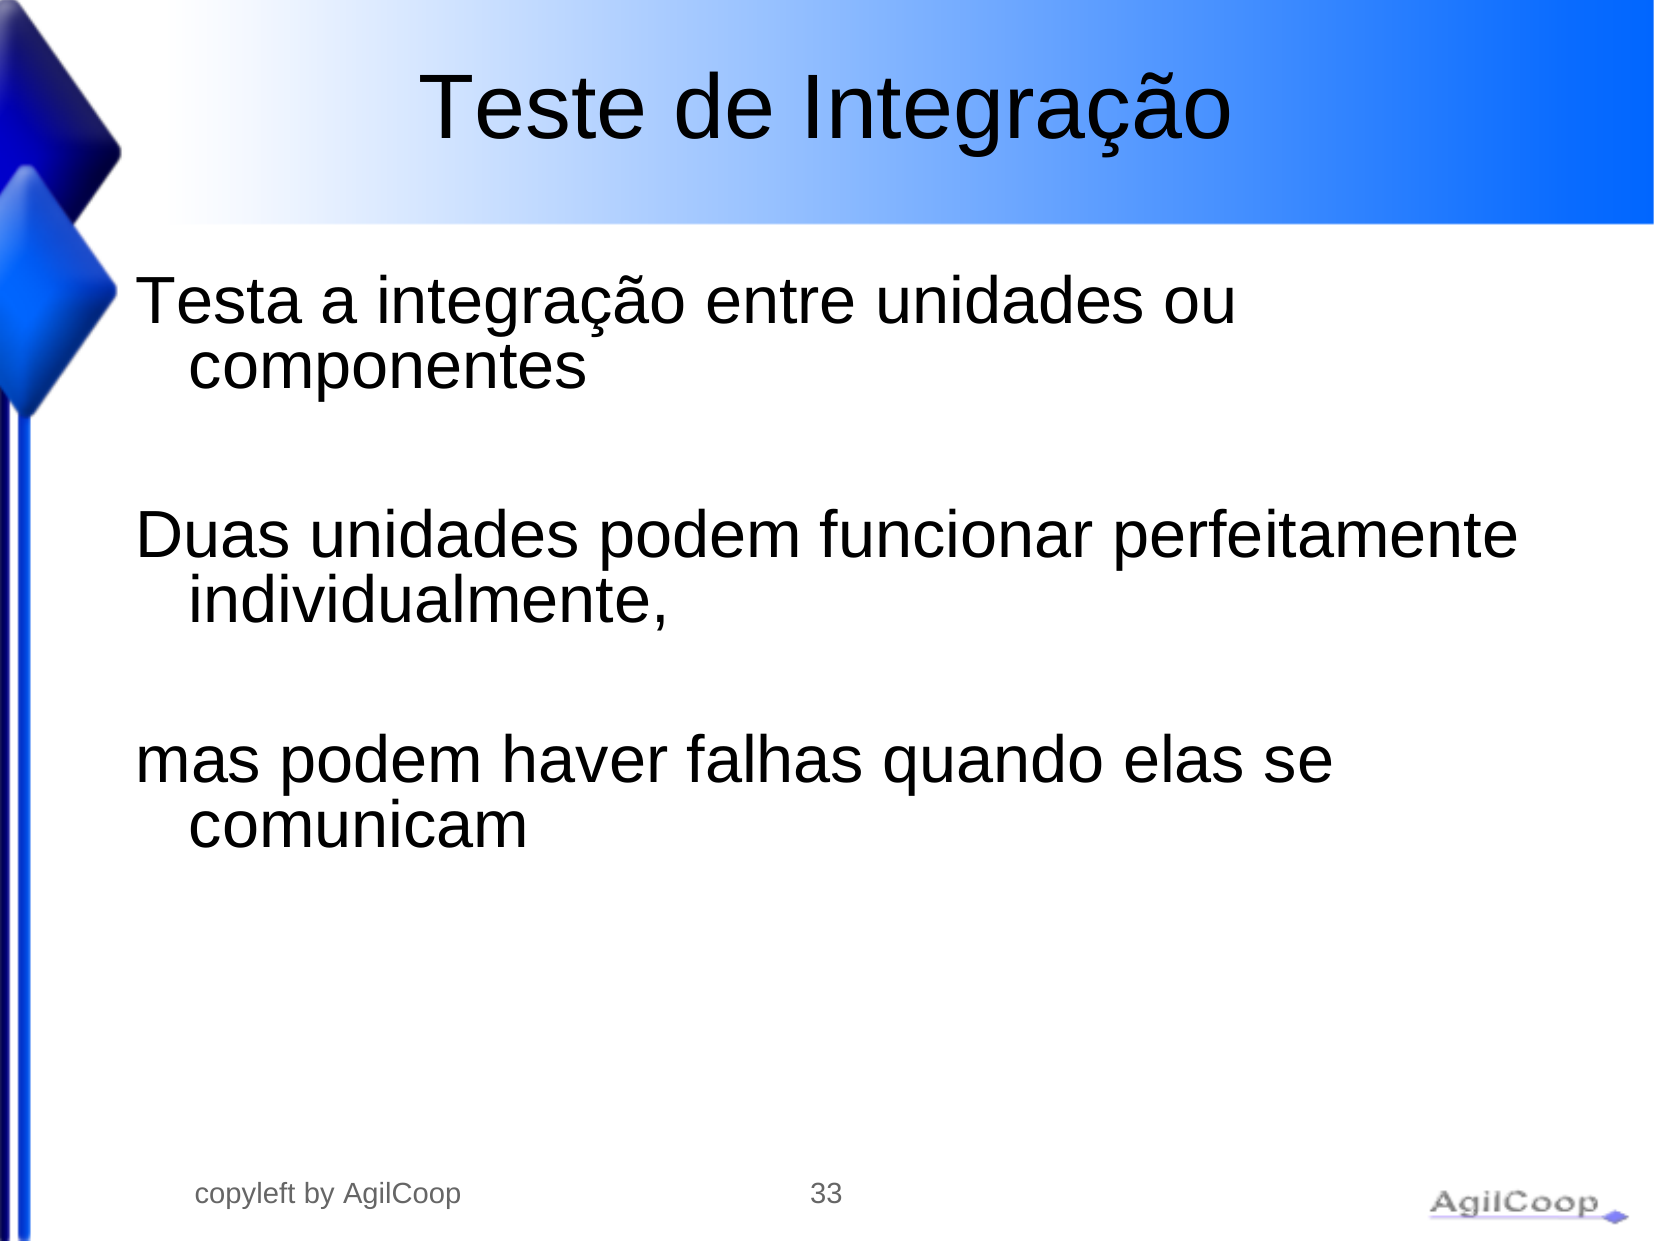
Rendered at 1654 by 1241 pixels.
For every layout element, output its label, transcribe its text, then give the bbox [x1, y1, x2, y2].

picture [0, 0, 1654, 1241]
title Teste de Integração [82, 60, 1571, 163]
list Testa a integração entre unidades ou componentes Duas unidades podem funcionar perfeitamente individualmente, mas podem haver falhas quando elas se comunicam [118, 271, 1607, 888]
